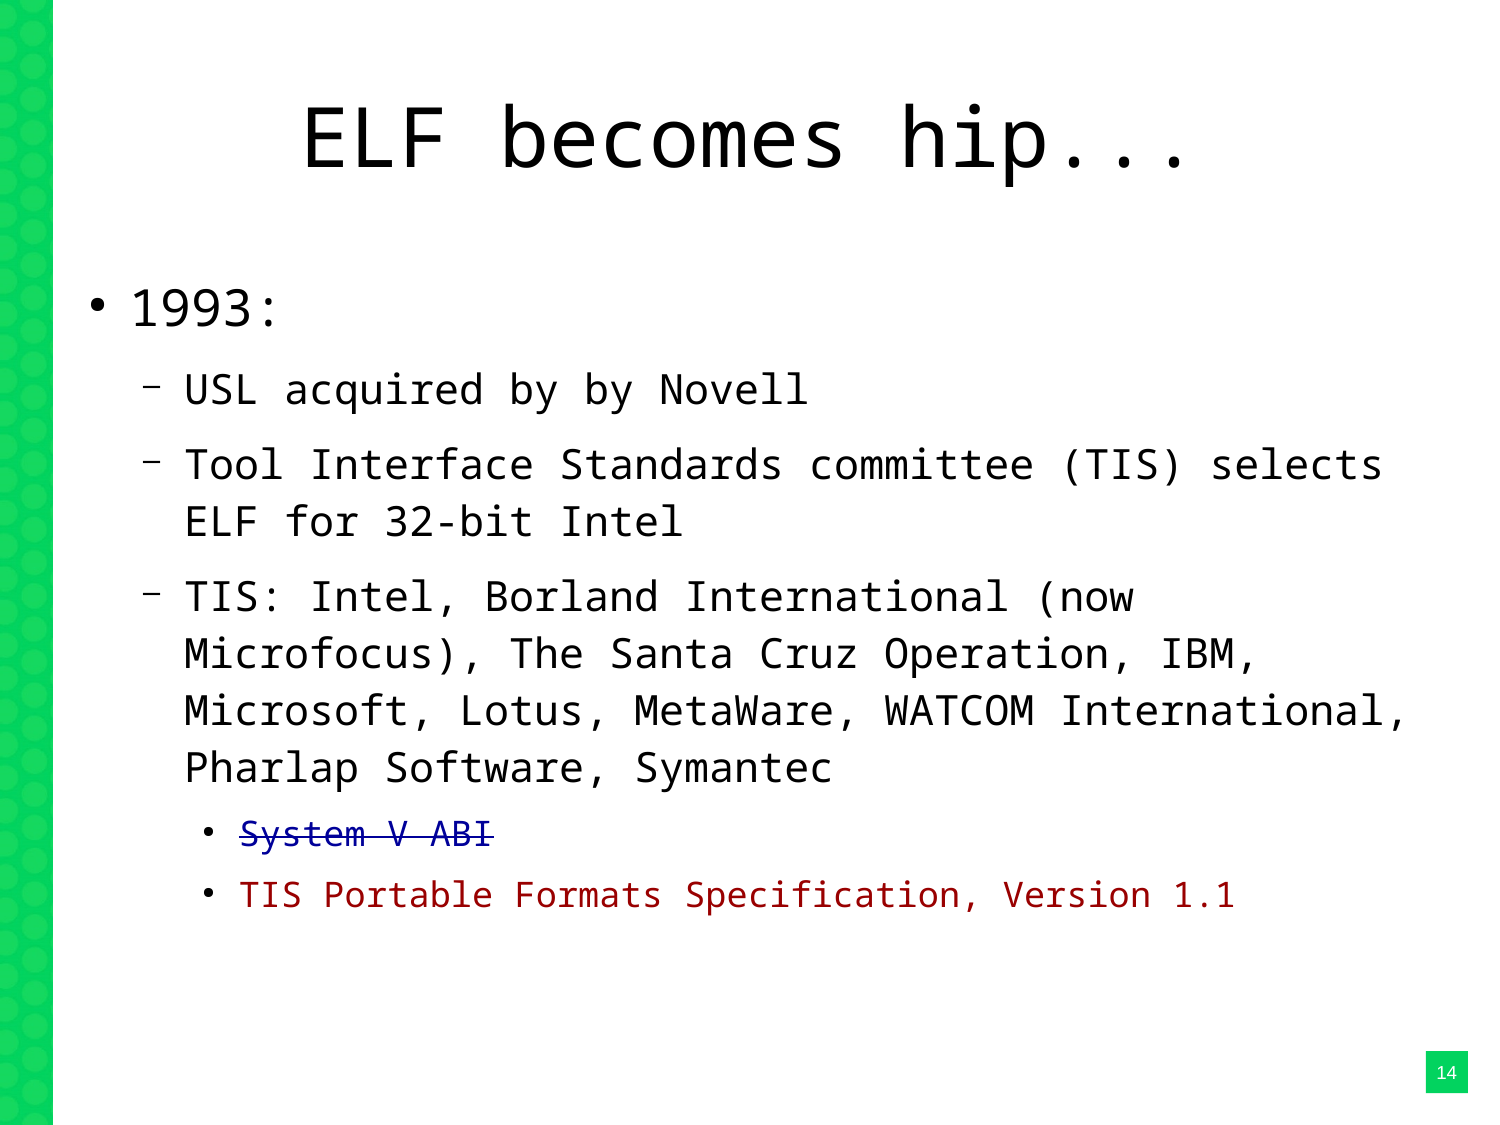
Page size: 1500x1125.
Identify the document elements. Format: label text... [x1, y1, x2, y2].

text_box <number> [1425, 1051, 1468, 1094]
picture [0, 0, 53, 1125]
title ELF becomes hip... [75, 42, 1426, 229]
list 1993: USL acquired by by Novell Tool Interface Standards committee (TIS) selects ELF for 32-bit Intel TIS: Intel, Borland International (now Microfocus), The Santa Cruz Operation, IBM, Microsoft, Lotus, MetaWare, WATCOM International, Pharlap Software, Symantec System V ABI TIS Portable Formats Specification, Version 1.1 [75, 271, 1426, 924]
